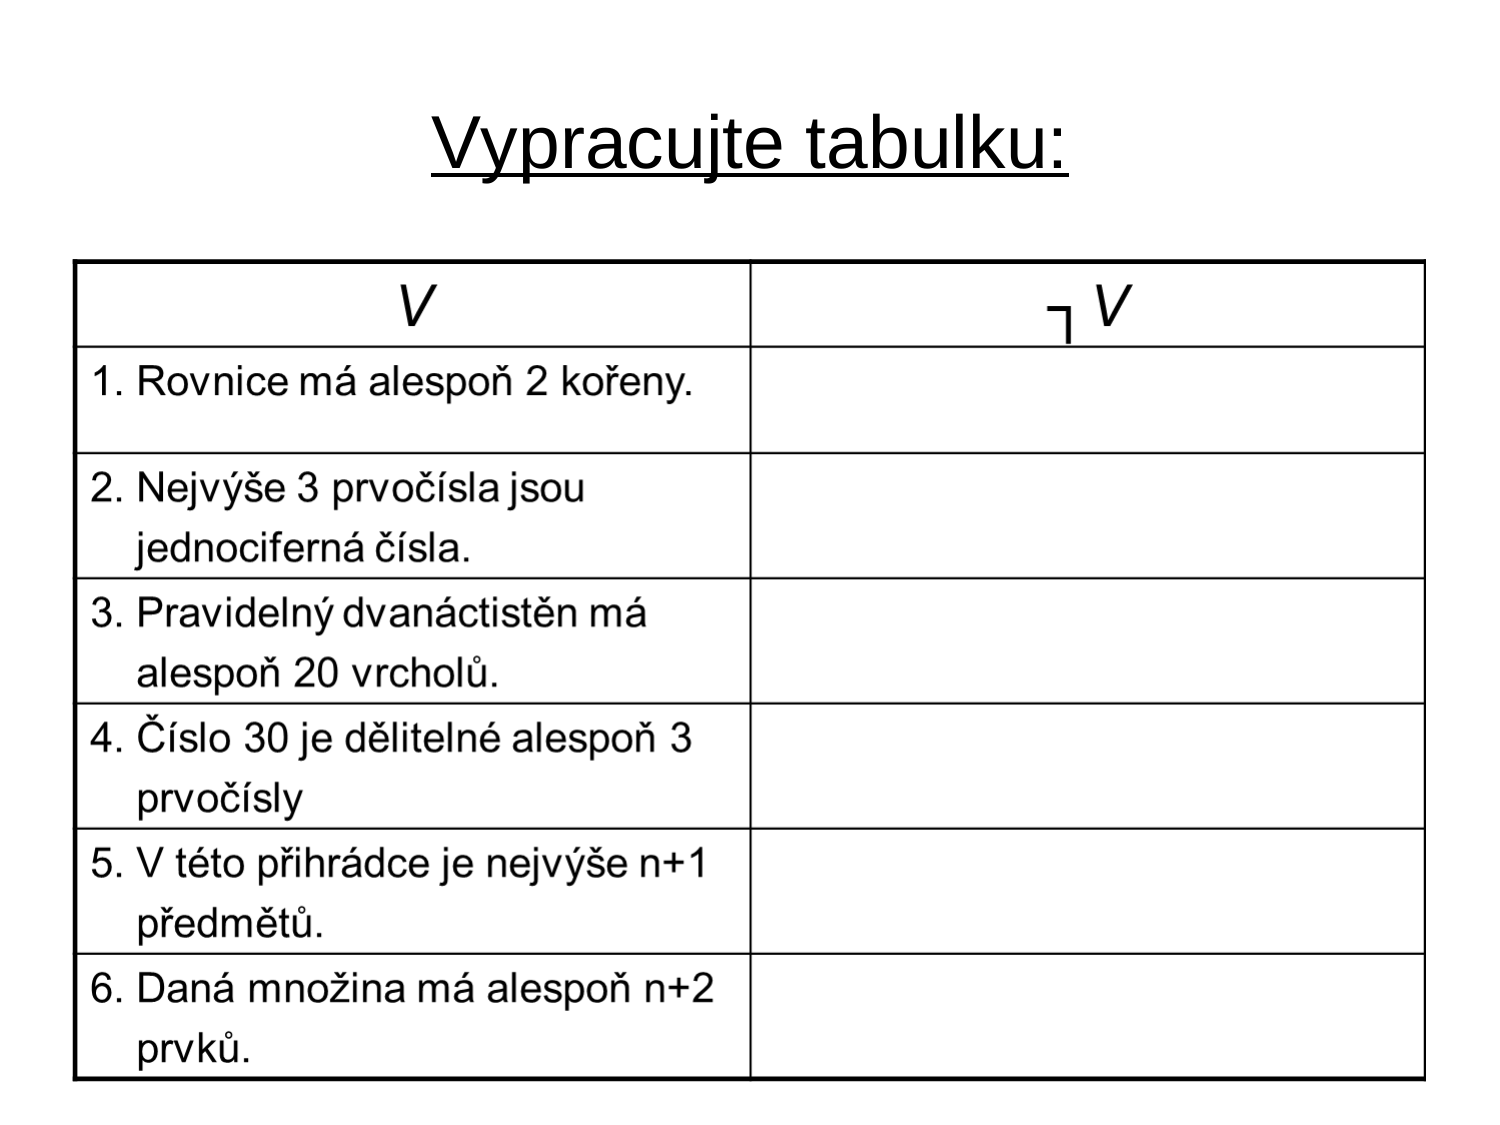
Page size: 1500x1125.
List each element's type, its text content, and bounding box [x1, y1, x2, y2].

title Vypracujte tabulku: [75, 45, 1426, 233]
picture [65, 252, 1426, 1099]
